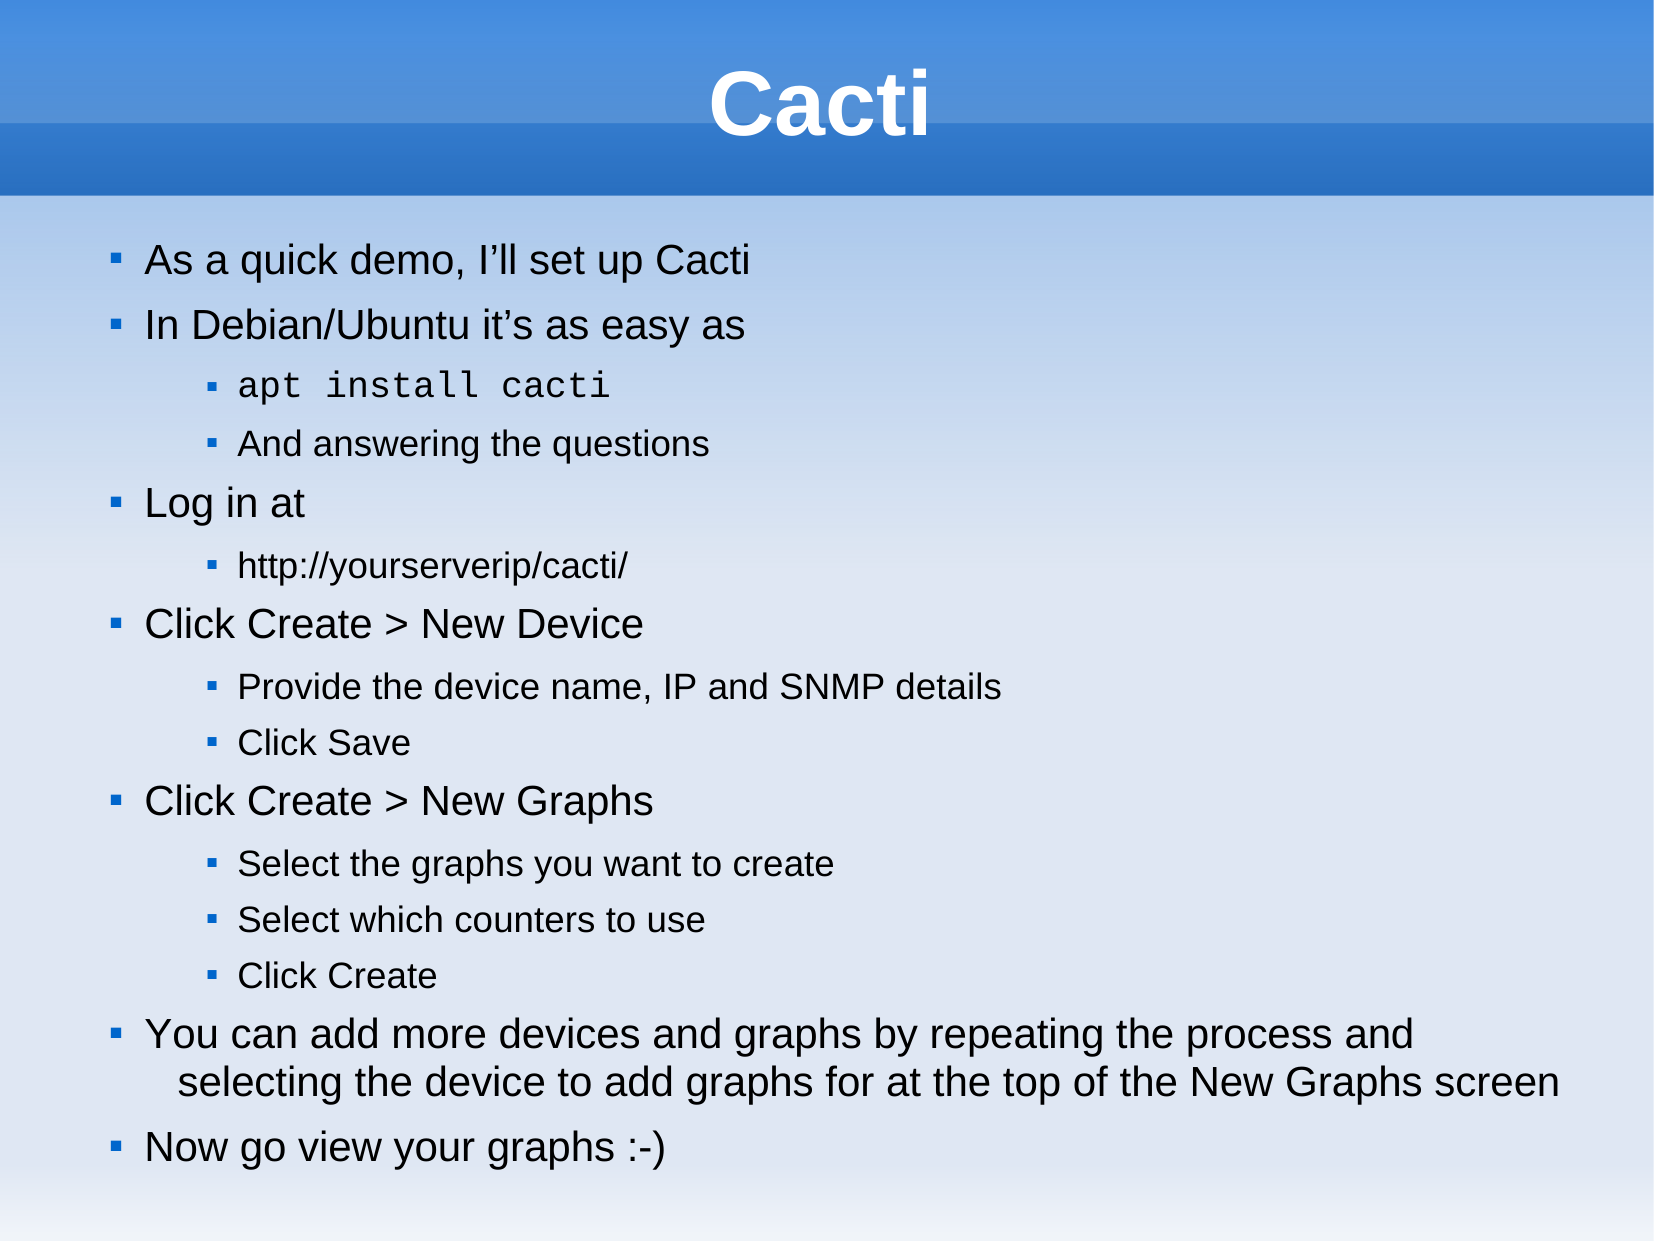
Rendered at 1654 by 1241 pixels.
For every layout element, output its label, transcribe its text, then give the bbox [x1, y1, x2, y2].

title Cacti [76, 0, 1565, 208]
picture [0, 0, 1654, 1241]
list As a quick demo, I’ll set up Cacti In Debian/Ubuntu it’s as easy as apt install cacti And answering the questions Log in at http://yourserverip/cacti/ Click Create > New Device Provide the device name, IP and SNMP details Click Save Click Create > New Graphs Select the graphs you want to create Select which counters to use Click Create You can add more devices and graphs by repeating the process and selecting the device to add graphs for at the top of the New Graphs screen Now go view your graphs :-) [88, 236, 1577, 1182]
